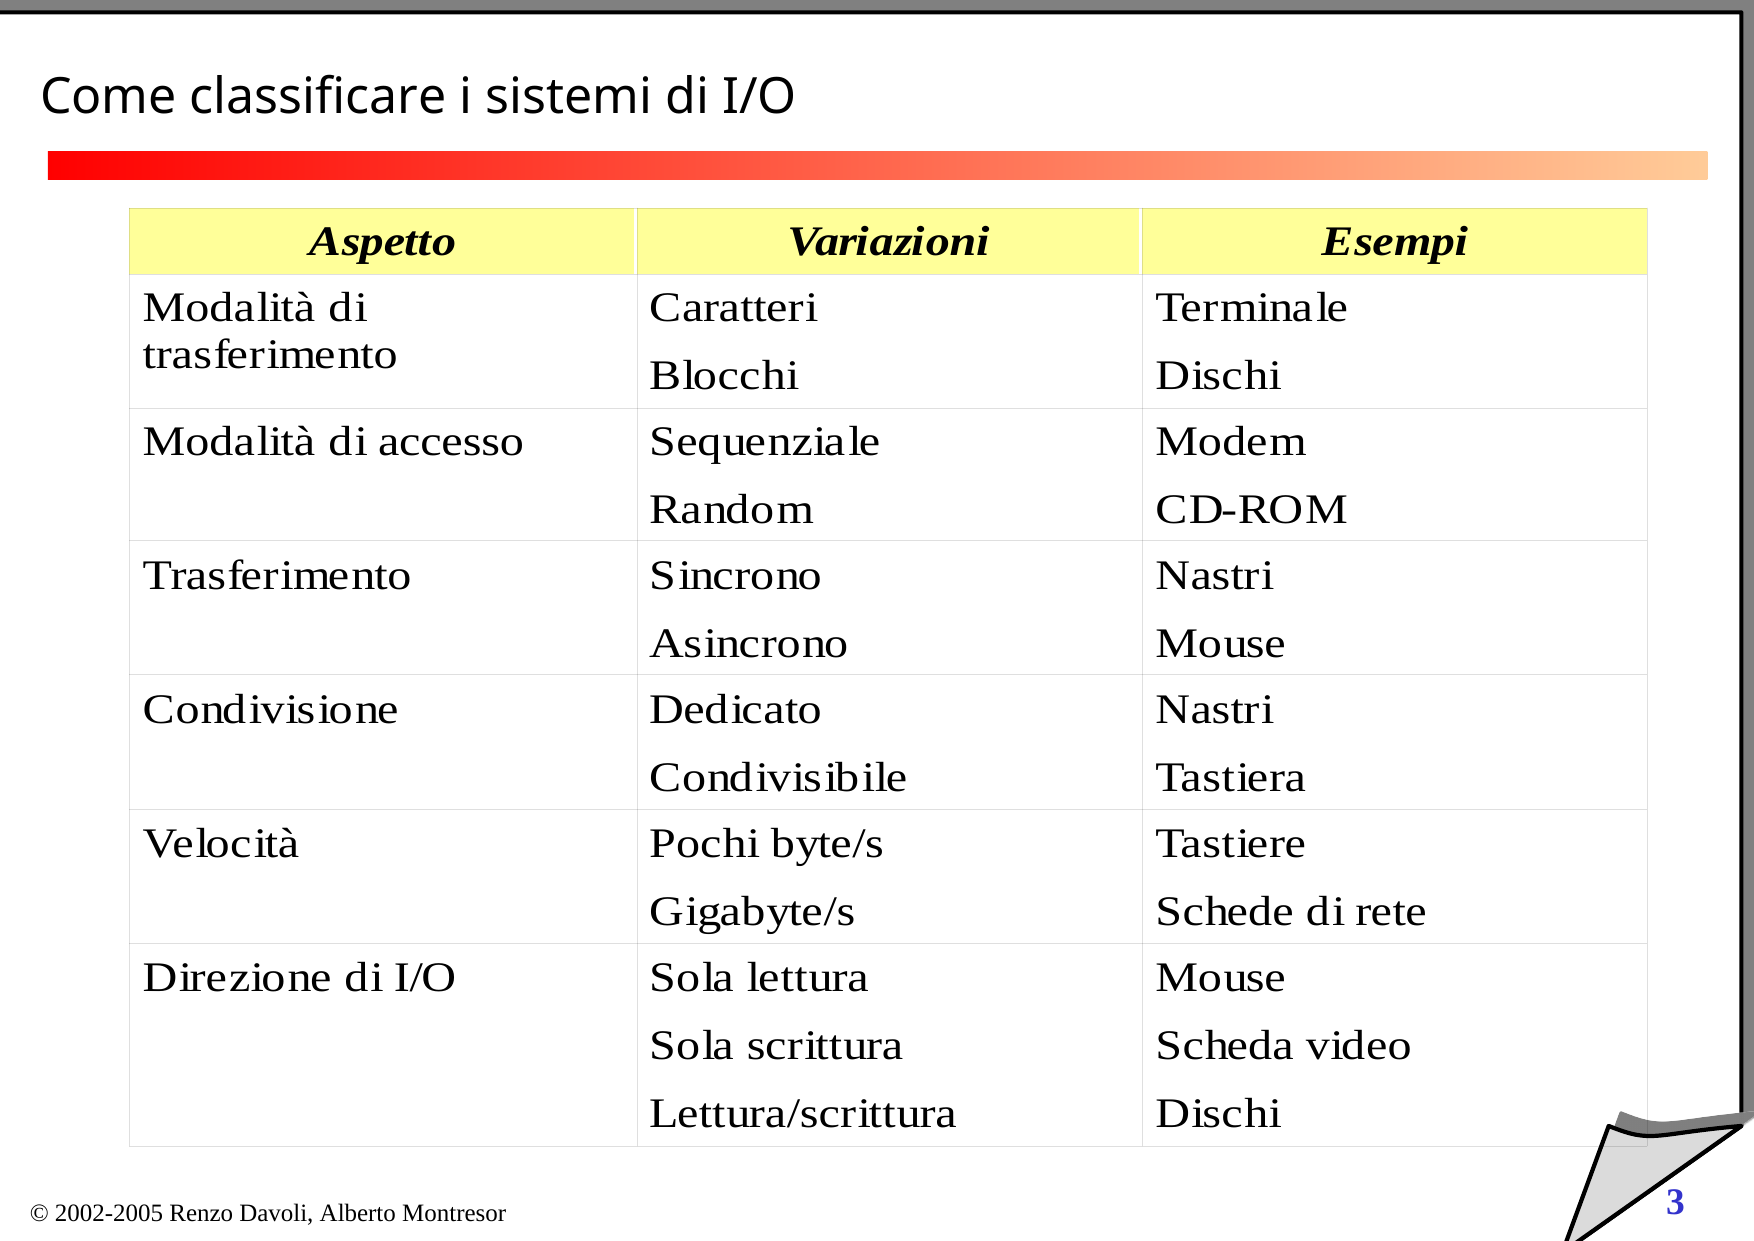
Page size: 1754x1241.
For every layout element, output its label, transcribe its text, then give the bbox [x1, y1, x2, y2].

chart [128, 207, 1648, 1176]
title Come classificare i sistemi di I/O [40, 49, 1714, 144]
